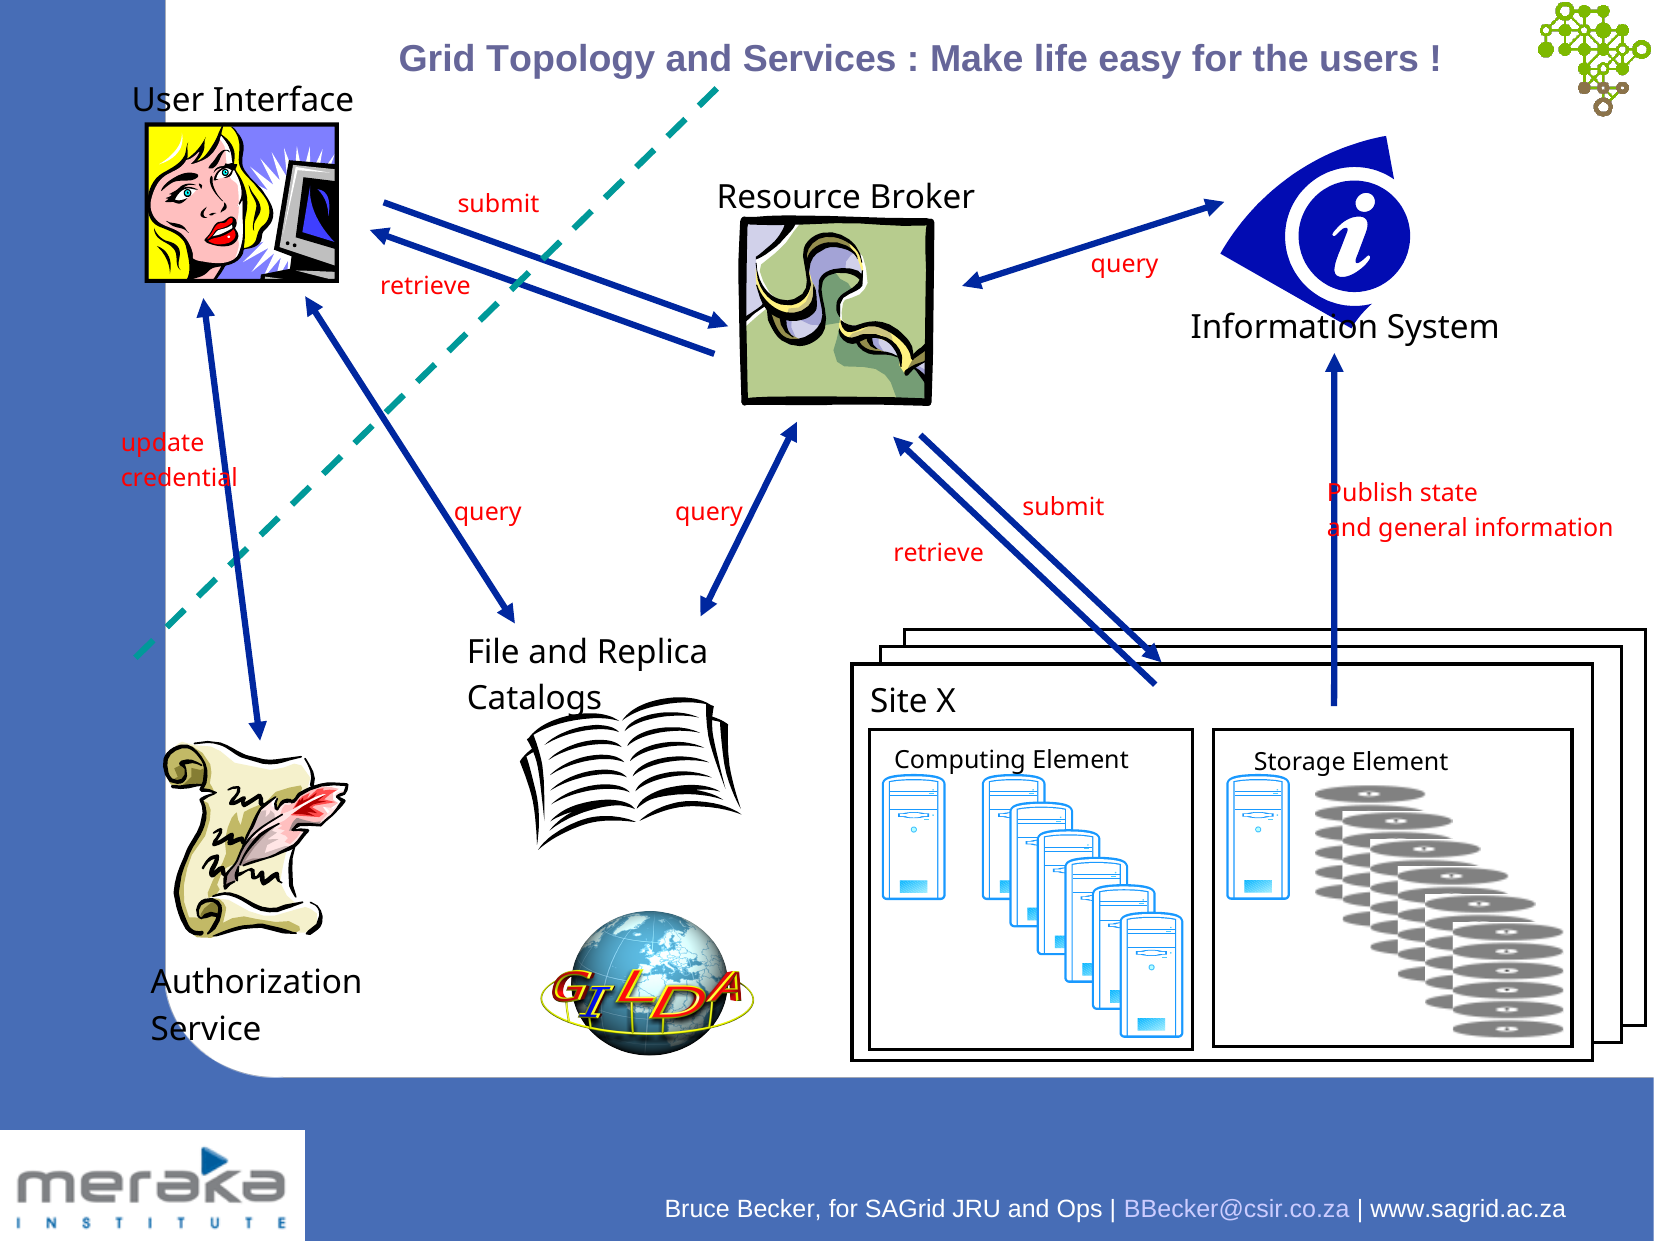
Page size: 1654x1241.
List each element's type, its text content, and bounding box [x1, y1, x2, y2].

text_box Information System [1175, 290, 1516, 353]
text_box User Interface [116, 64, 370, 127]
text_box Publish state and general information [1312, 464, 1630, 550]
text_box retrieve [365, 257, 486, 308]
text_box update credential [106, 414, 253, 500]
text_box retrieve [878, 524, 1000, 575]
text_box query [660, 483, 758, 534]
text_box Resource Broker [701, 160, 991, 223]
text_box File and Replica Catalogs [452, 615, 724, 724]
text_box submit [1007, 477, 1120, 529]
chart [1315, 784, 1564, 1041]
text_box Site X [855, 665, 1028, 728]
picture [0, 0, 1654, 1241]
text_box Storage Element [1239, 732, 1503, 783]
text_box submit [442, 174, 555, 225]
title Grid Topology and Services : Make life easy for the users ! [383, 1, 1494, 115]
text_box Authorization Service [135, 946, 378, 1055]
text_box [852, 629, 1646, 1061]
text_box query [438, 483, 537, 534]
text_box Computing Element [879, 731, 1167, 782]
text_box query [1075, 235, 1174, 286]
